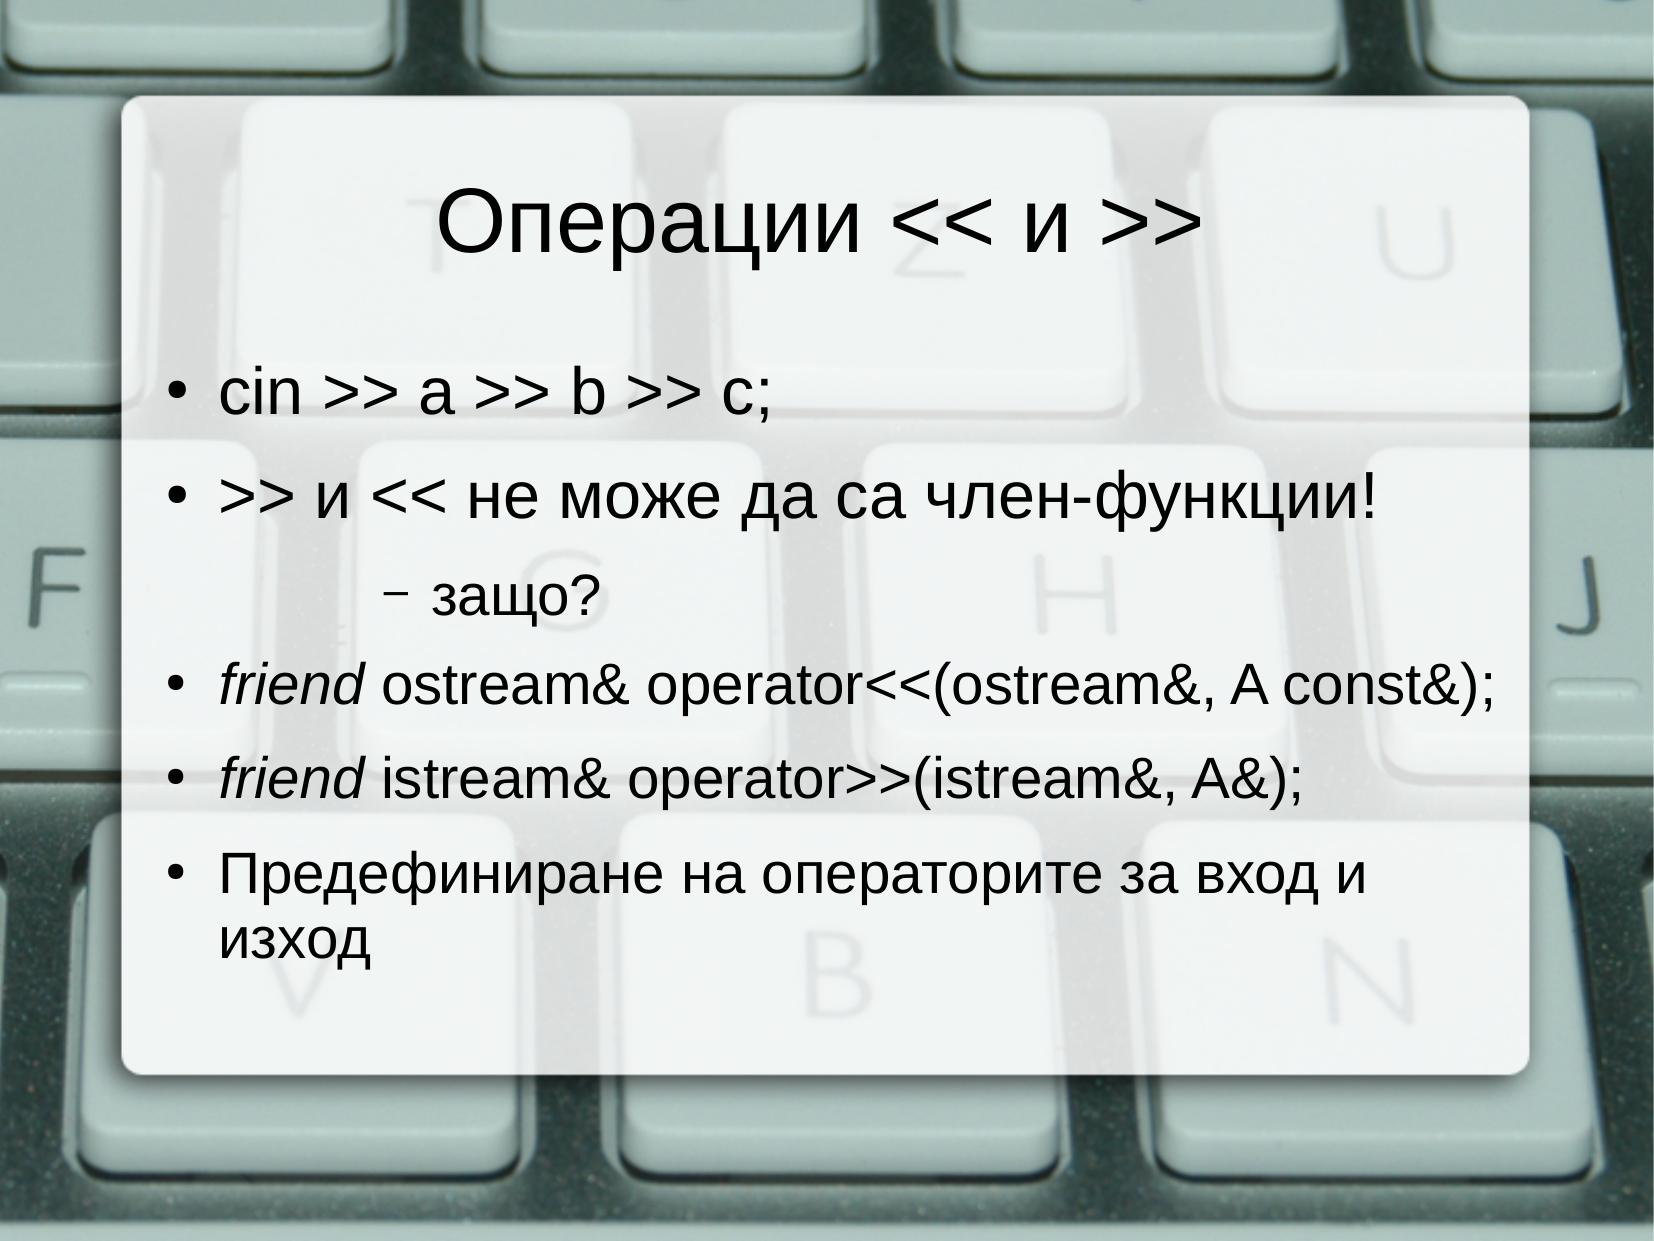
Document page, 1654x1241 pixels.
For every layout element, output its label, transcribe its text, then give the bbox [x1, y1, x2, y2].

title Операции << и >> [135, 117, 1506, 325]
picture [0, 0, 1654, 1241]
list cin >> a >> b >> c; >> и << не може да са член-функции! защо? friend ostream& operator<<(ostream&, A const&); friend istream& operator>>(istream&, A&); Предефиниране на операторите за вход и изход [147, 354, 1506, 1074]
